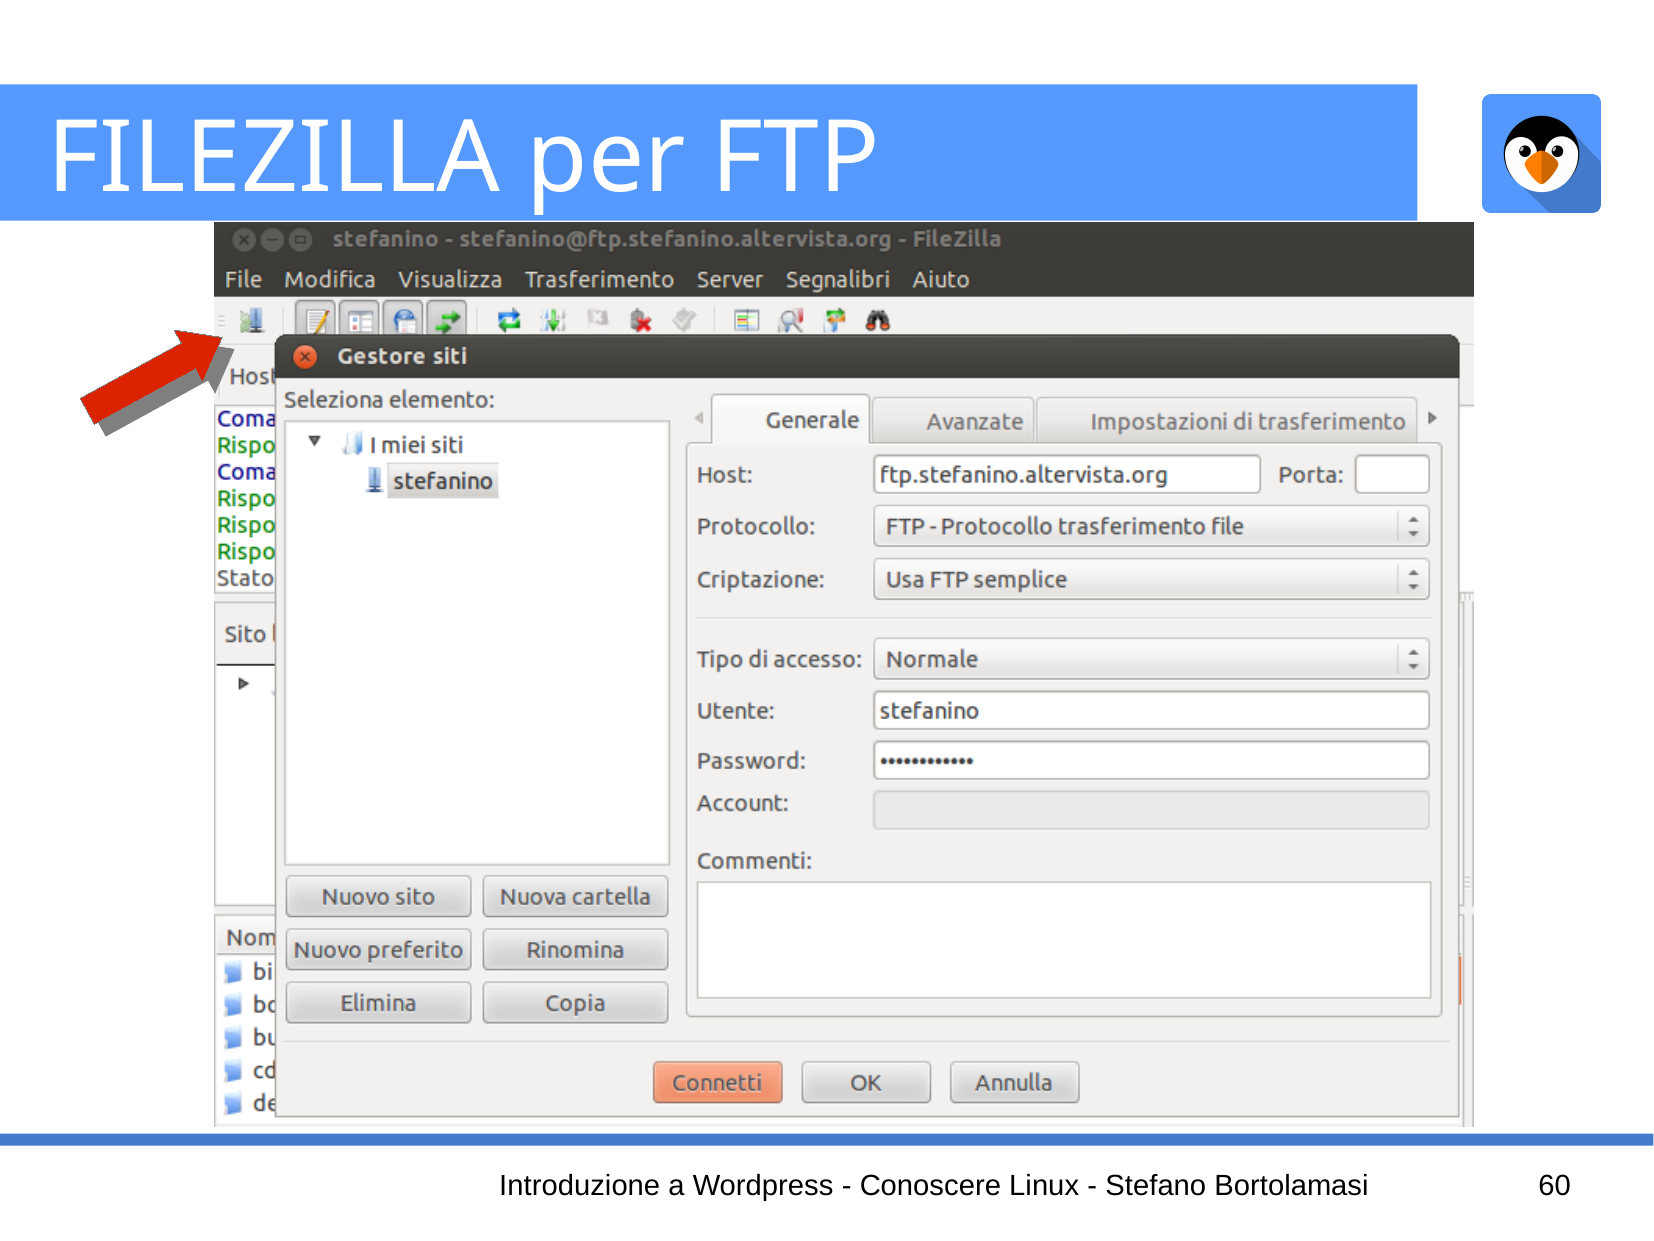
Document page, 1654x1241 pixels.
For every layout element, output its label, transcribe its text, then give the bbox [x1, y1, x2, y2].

picture [214, 222, 1474, 1127]
title FILEZILLA per FTP [0, 91, 1418, 214]
text_box [80, 330, 223, 425]
picture [1482, 94, 1601, 213]
